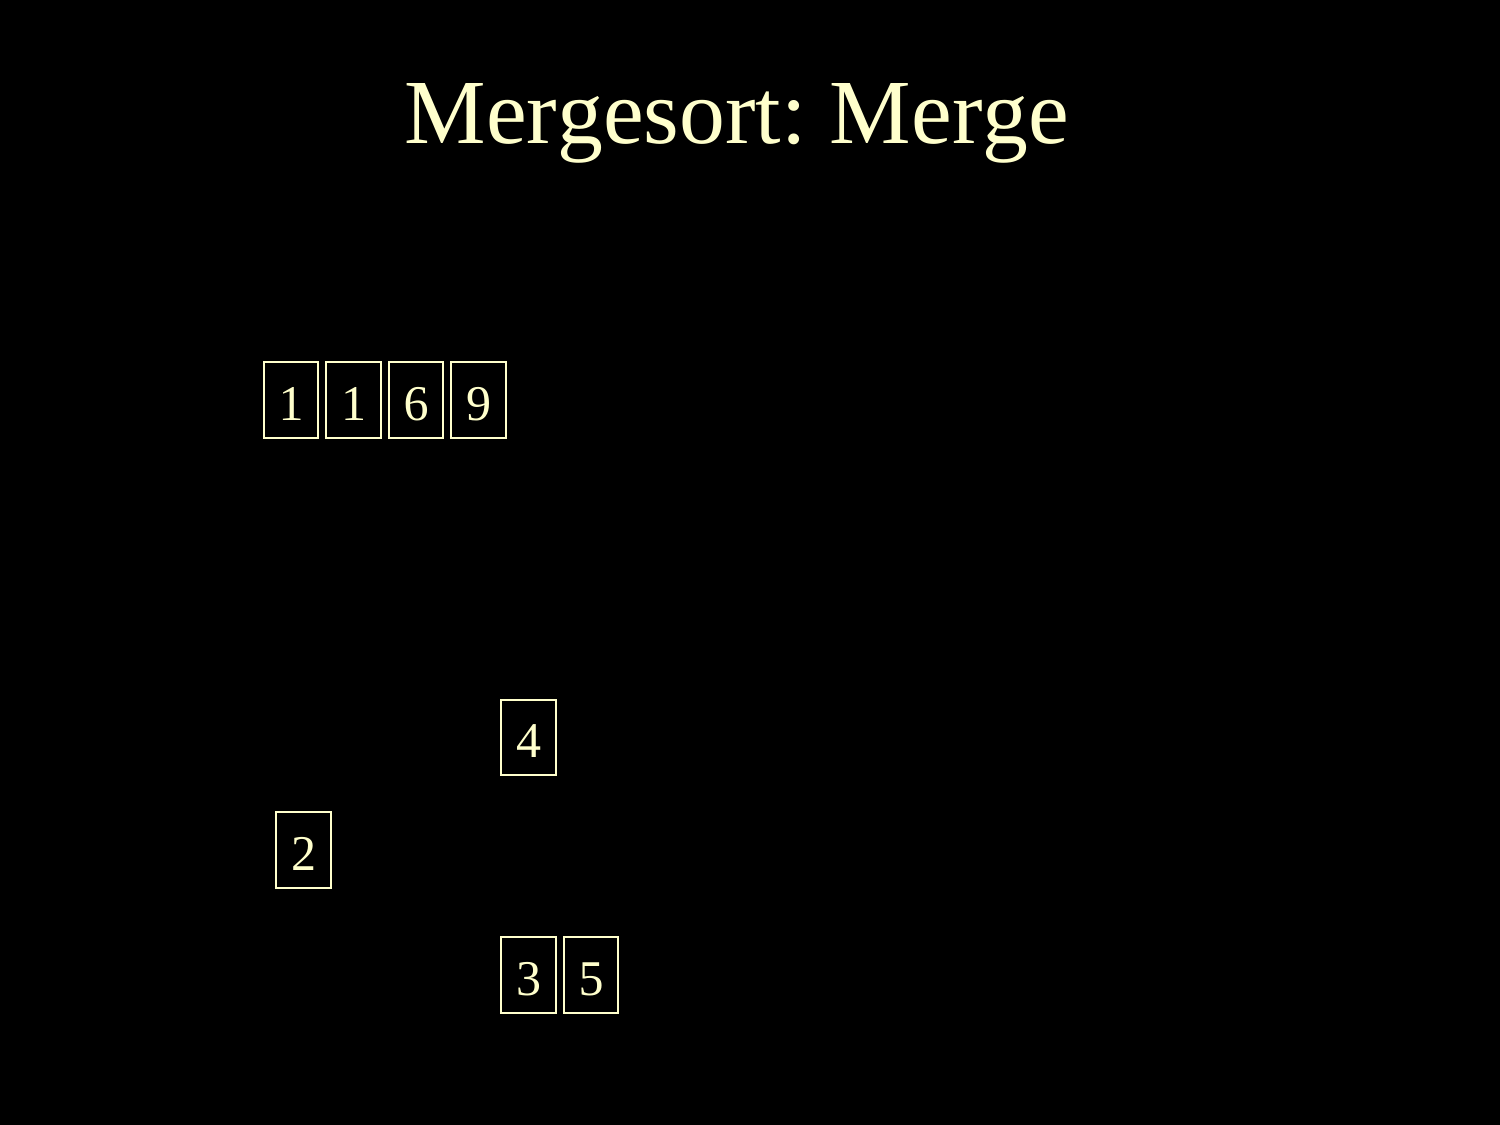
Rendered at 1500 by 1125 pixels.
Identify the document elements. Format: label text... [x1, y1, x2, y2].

text_box 9 [451, 362, 506, 438]
text_box 6 [388, 362, 444, 438]
text_box 1 [326, 362, 381, 438]
text_box 1 [263, 362, 319, 438]
text_box 2 [276, 812, 331, 888]
text_box 3 [501, 937, 556, 1013]
text_box 4 [501, 699, 556, 776]
title Mergesort: Merge [8, 50, 1467, 176]
text_box 5 [563, 937, 619, 1013]
